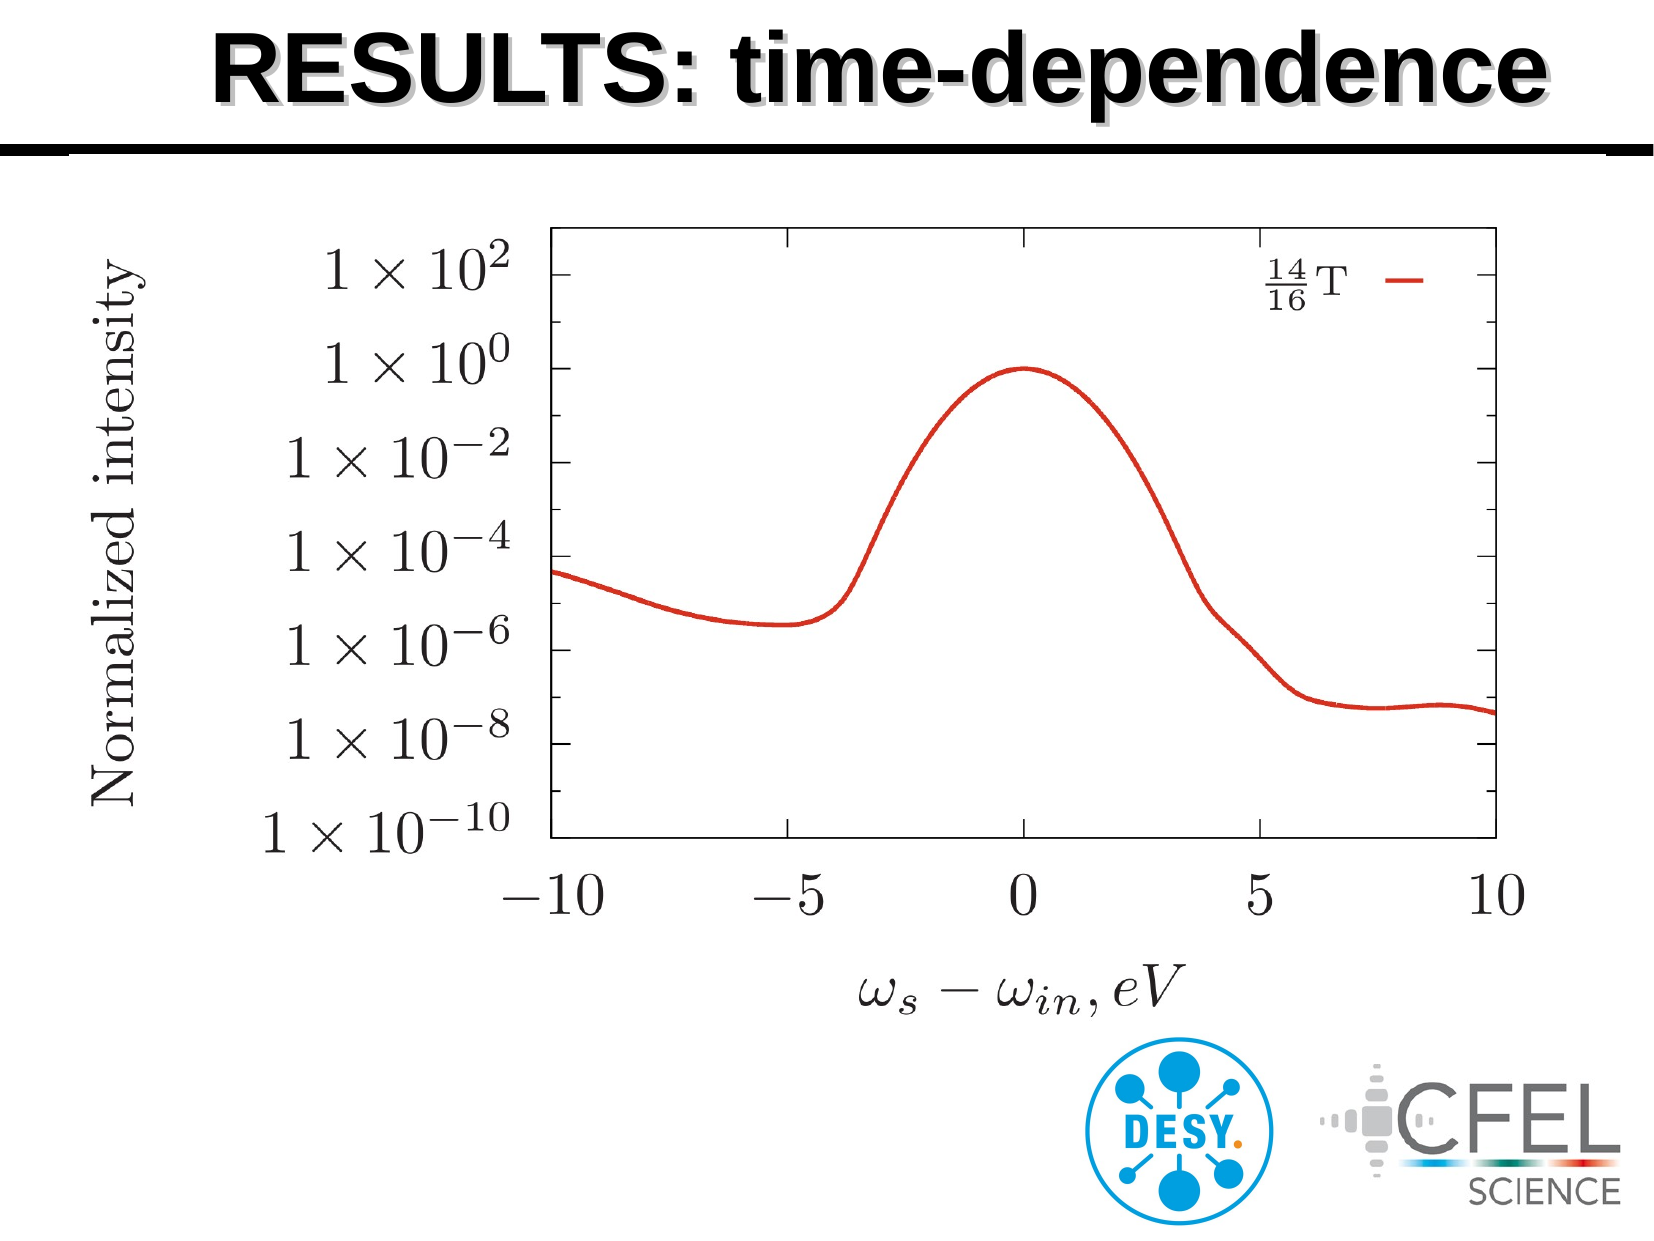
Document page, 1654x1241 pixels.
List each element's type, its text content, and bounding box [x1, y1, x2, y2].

picture [69, 154, 1606, 1231]
text_box [30, 8, 736, 247]
picture [1320, 1064, 1621, 1213]
title RESULTS: time-dependence [0, 0, 1654, 151]
